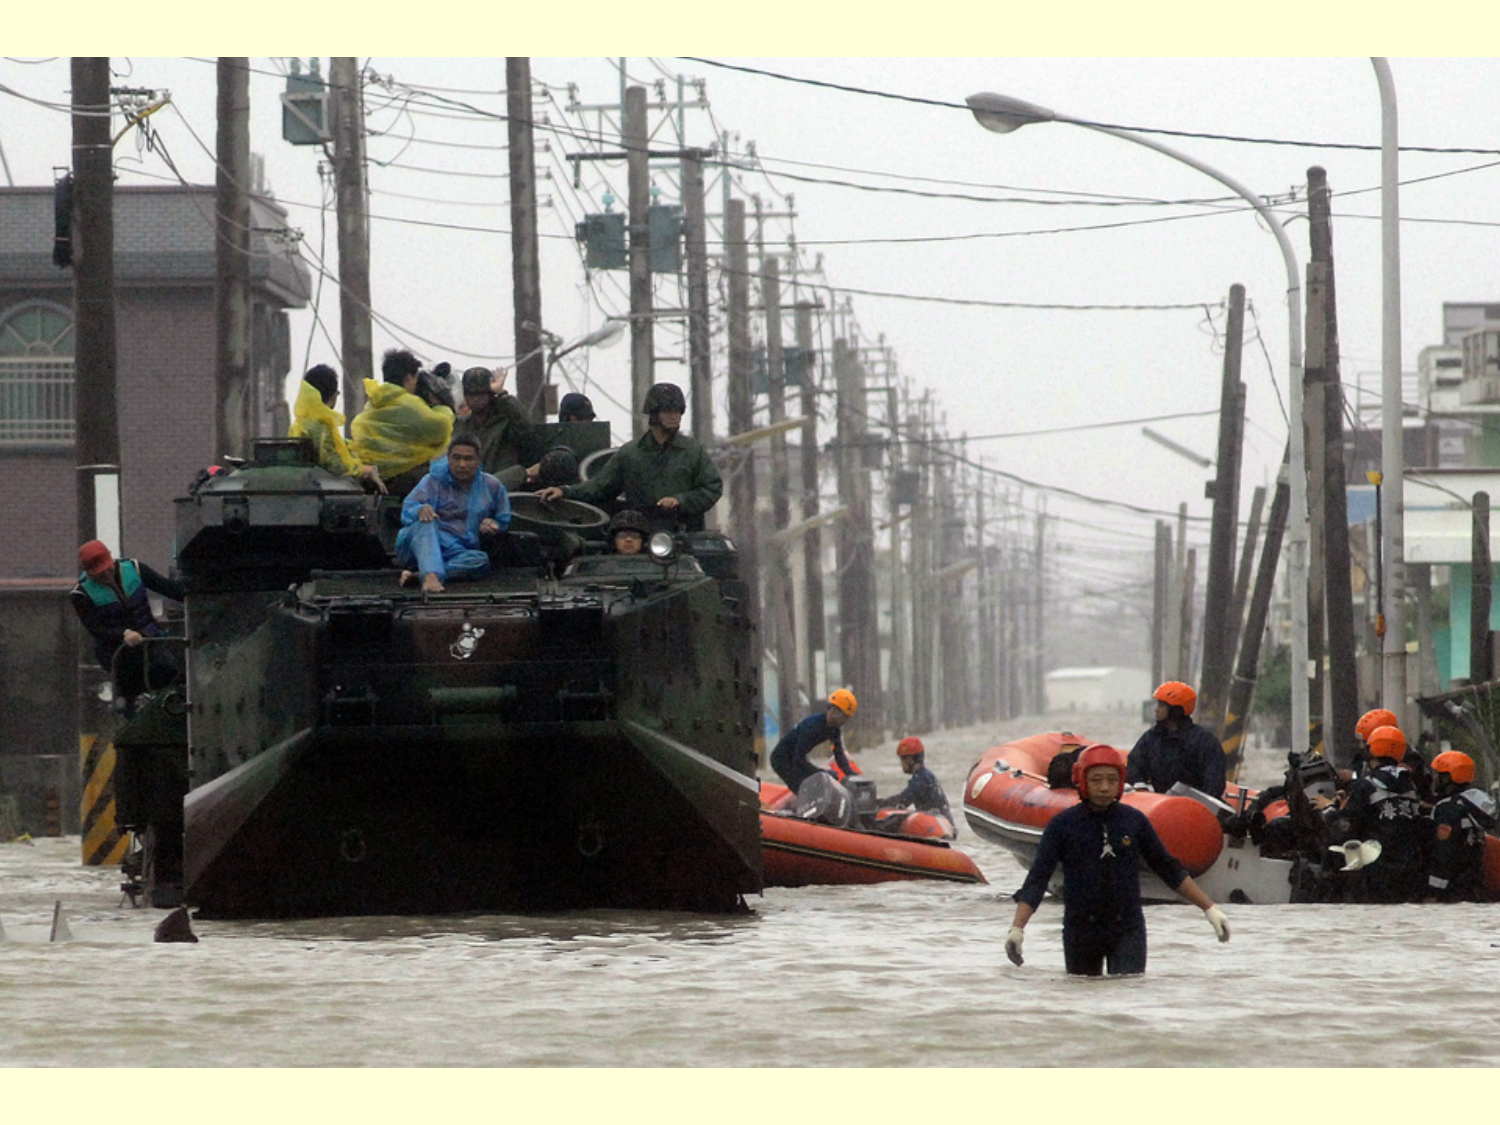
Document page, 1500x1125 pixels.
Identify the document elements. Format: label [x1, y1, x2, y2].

picture [0, 57, 1500, 1068]
